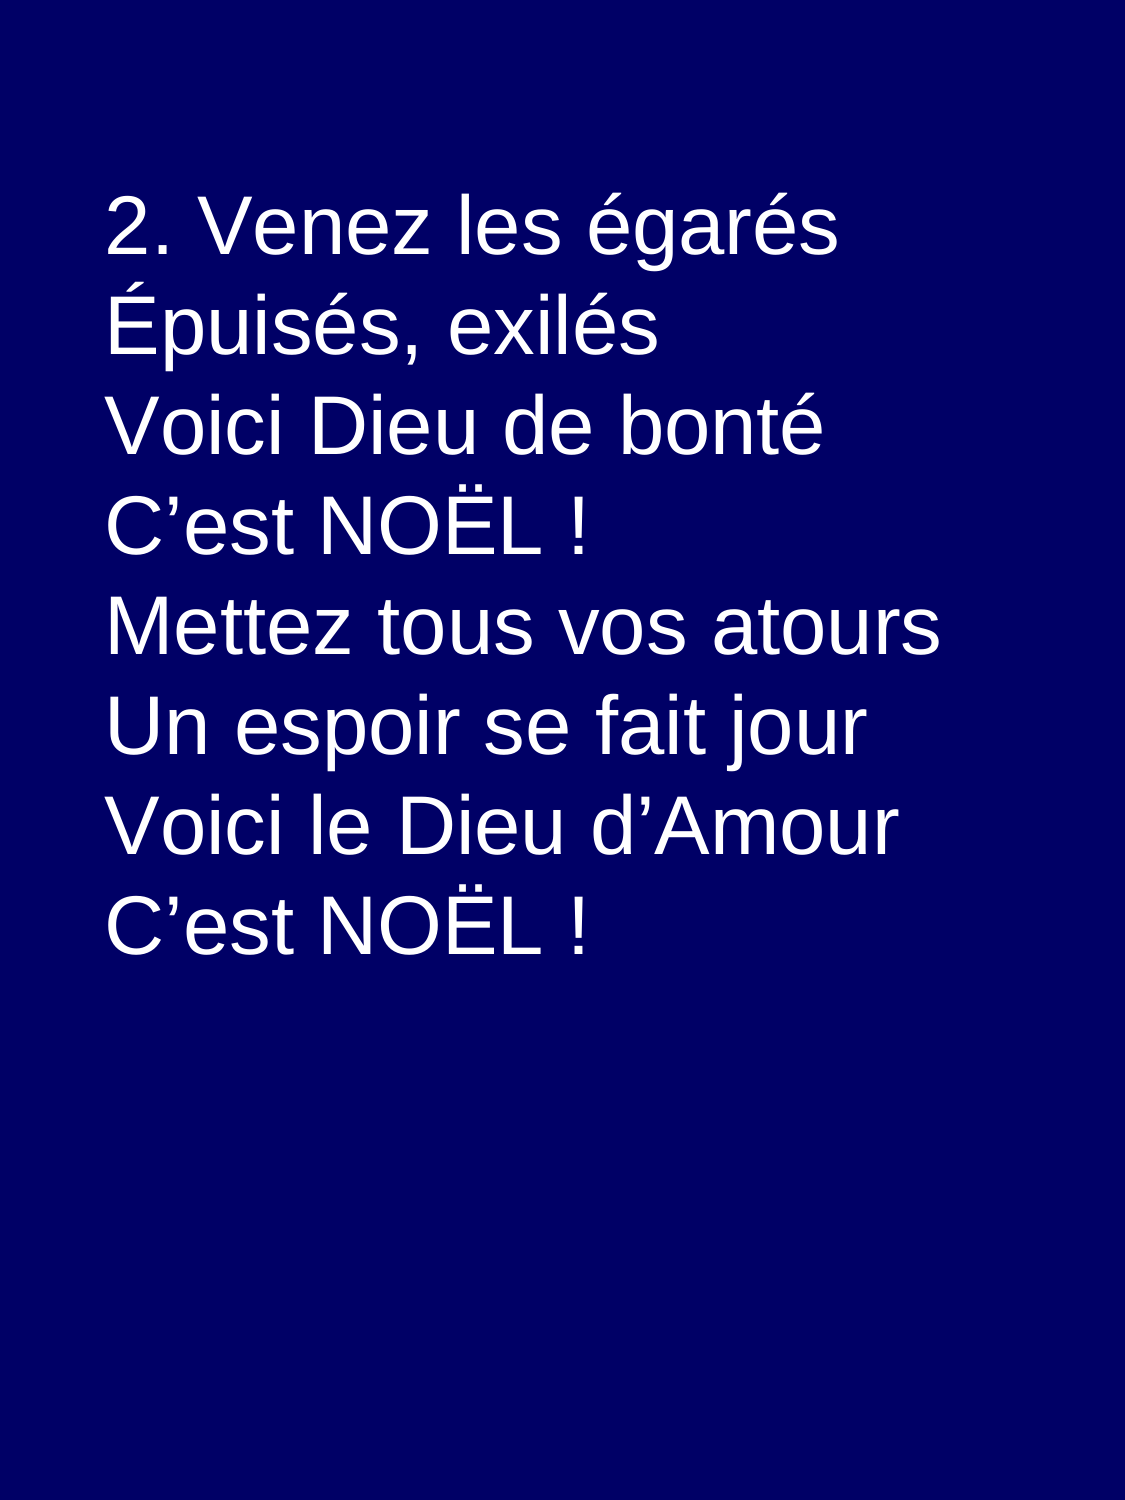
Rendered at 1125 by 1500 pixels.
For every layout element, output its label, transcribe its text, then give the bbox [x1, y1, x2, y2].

text_box 2. Venez les égarés Épuisés, exilés Voici Dieu de bonté C’est NOËL ! Mettez tous vos atours Un espoir se fait jour Voici le Dieu d’Amour C’est NOËL ! [90, 163, 1035, 1079]
